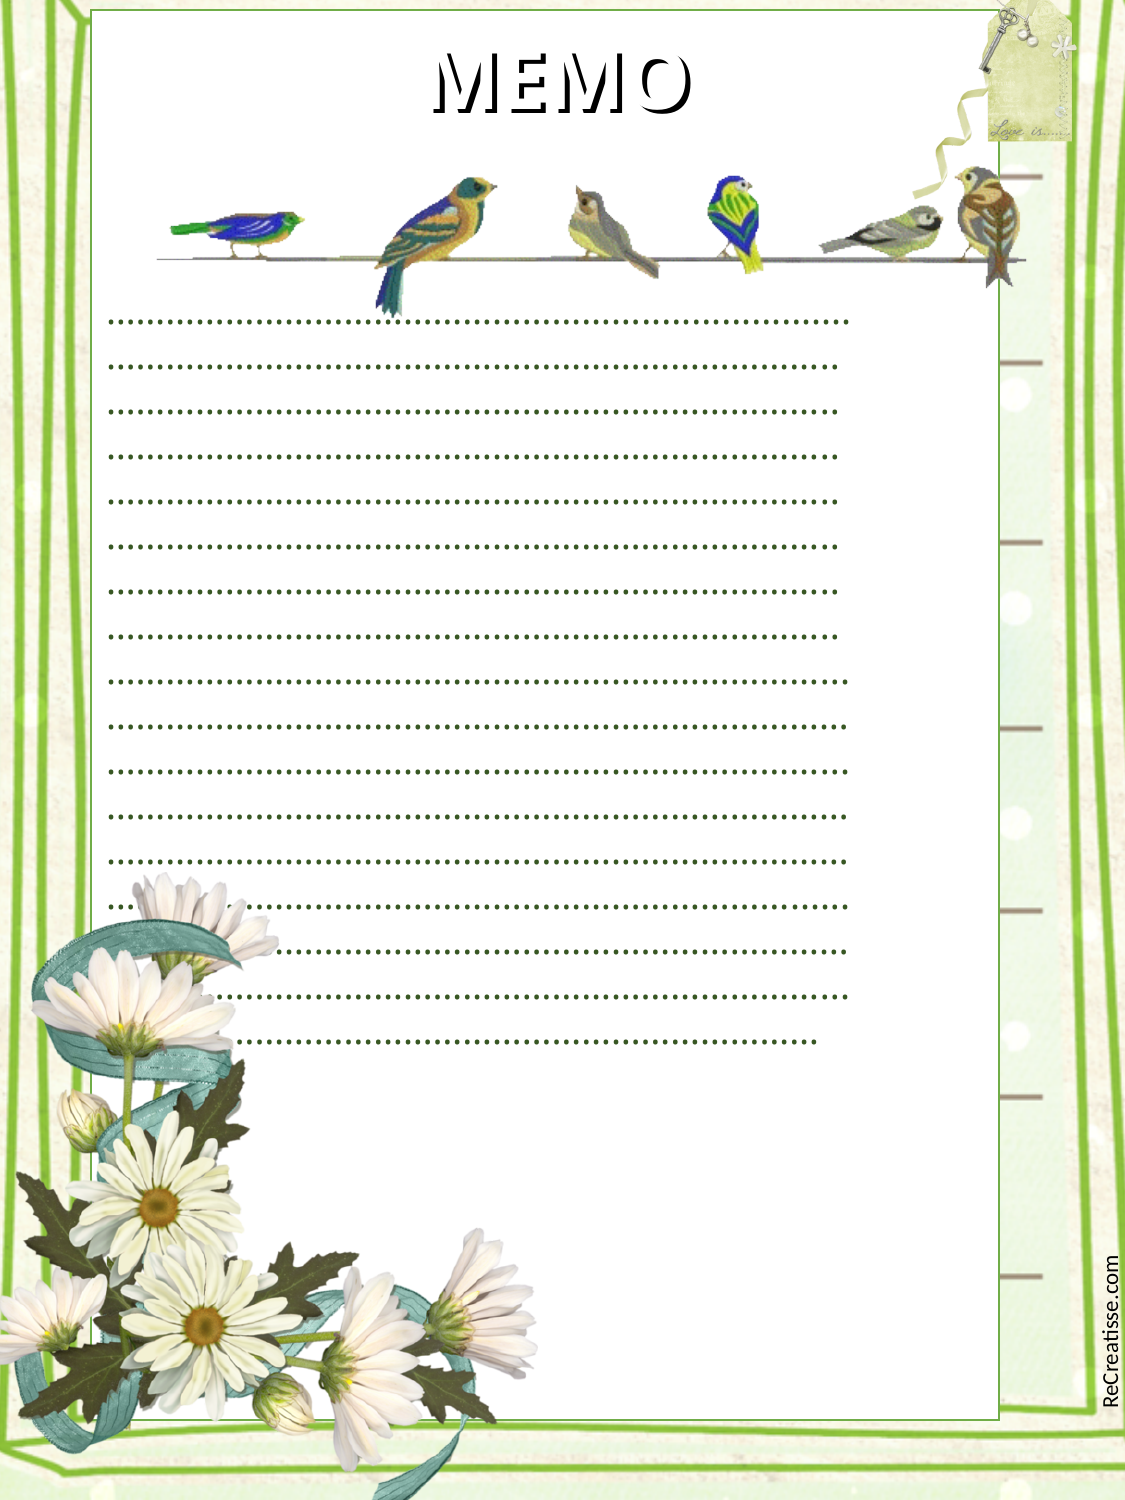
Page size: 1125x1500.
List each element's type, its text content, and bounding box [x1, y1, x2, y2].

text_box ………………………………………………..................... ……………………………………………………………….. ……………………………………………………………….. ……………………………………………………………….. ……………………………………………………………….. ……………………………………………………………….. ……………………………………………………………….. ……………………………………………………………….. ………………………………………………………………... ………………………………………………………………… ………………………………………………………………... ………………………………………………………………… ………………………………………………………………… ……………………………………………………………...... ………………………………………………………………… ………………………………………………………………... ……………………………………………………………… [91, 10, 999, 1420]
picture [0, 0, 1125, 1500]
text_box ReCreatisse.com [1088, 1240, 1125, 1424]
text_box MEMO [406, 18, 706, 134]
